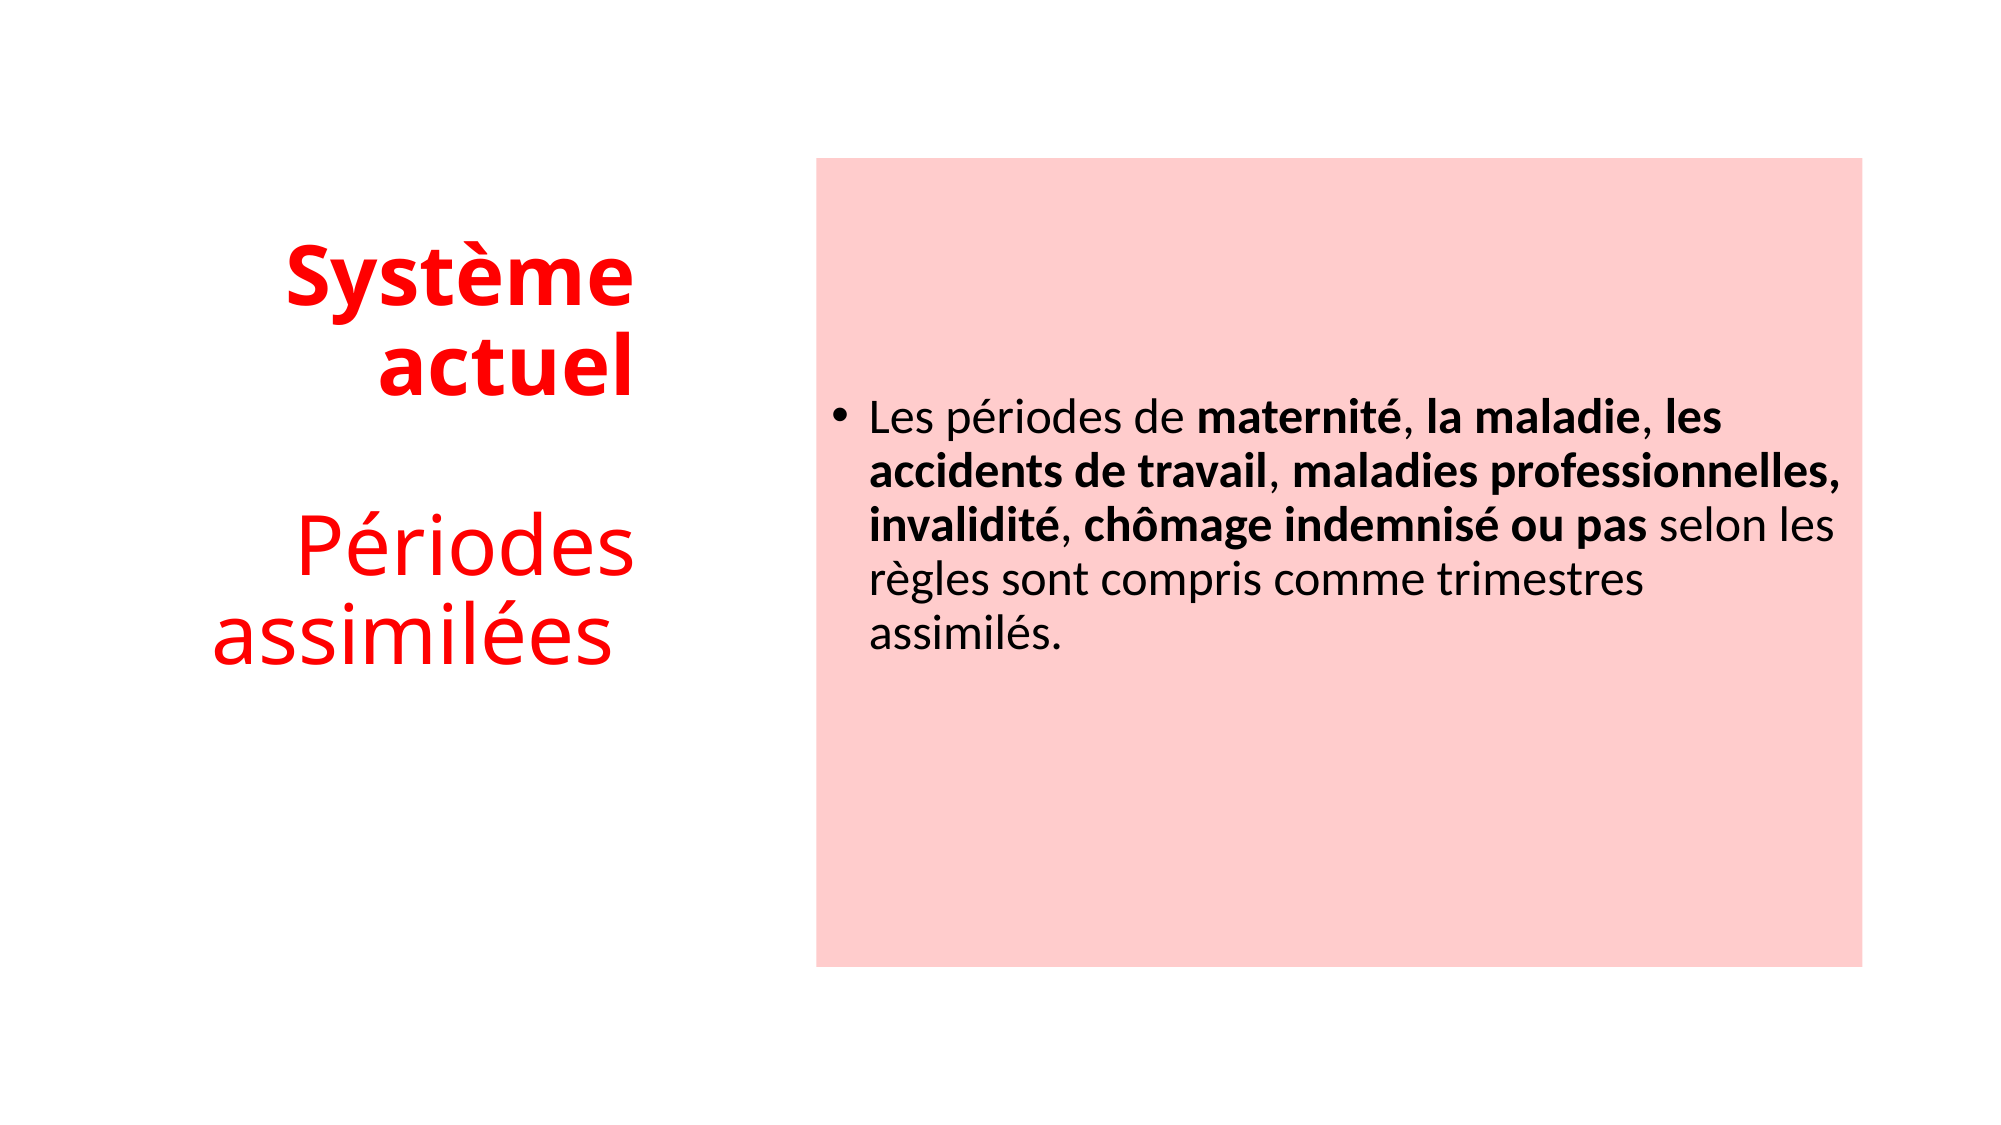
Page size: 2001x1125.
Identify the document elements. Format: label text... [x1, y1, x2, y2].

title Système actuel Périodes assimilées [137, 158, 711, 967]
list Les périodes de maternité, la maladie, les accidents de travail, maladies professionnelles, invalidité, chômage indemnisé ou pas selon les règles sont compris comme trimestres assimilés. [816, 158, 1863, 967]
